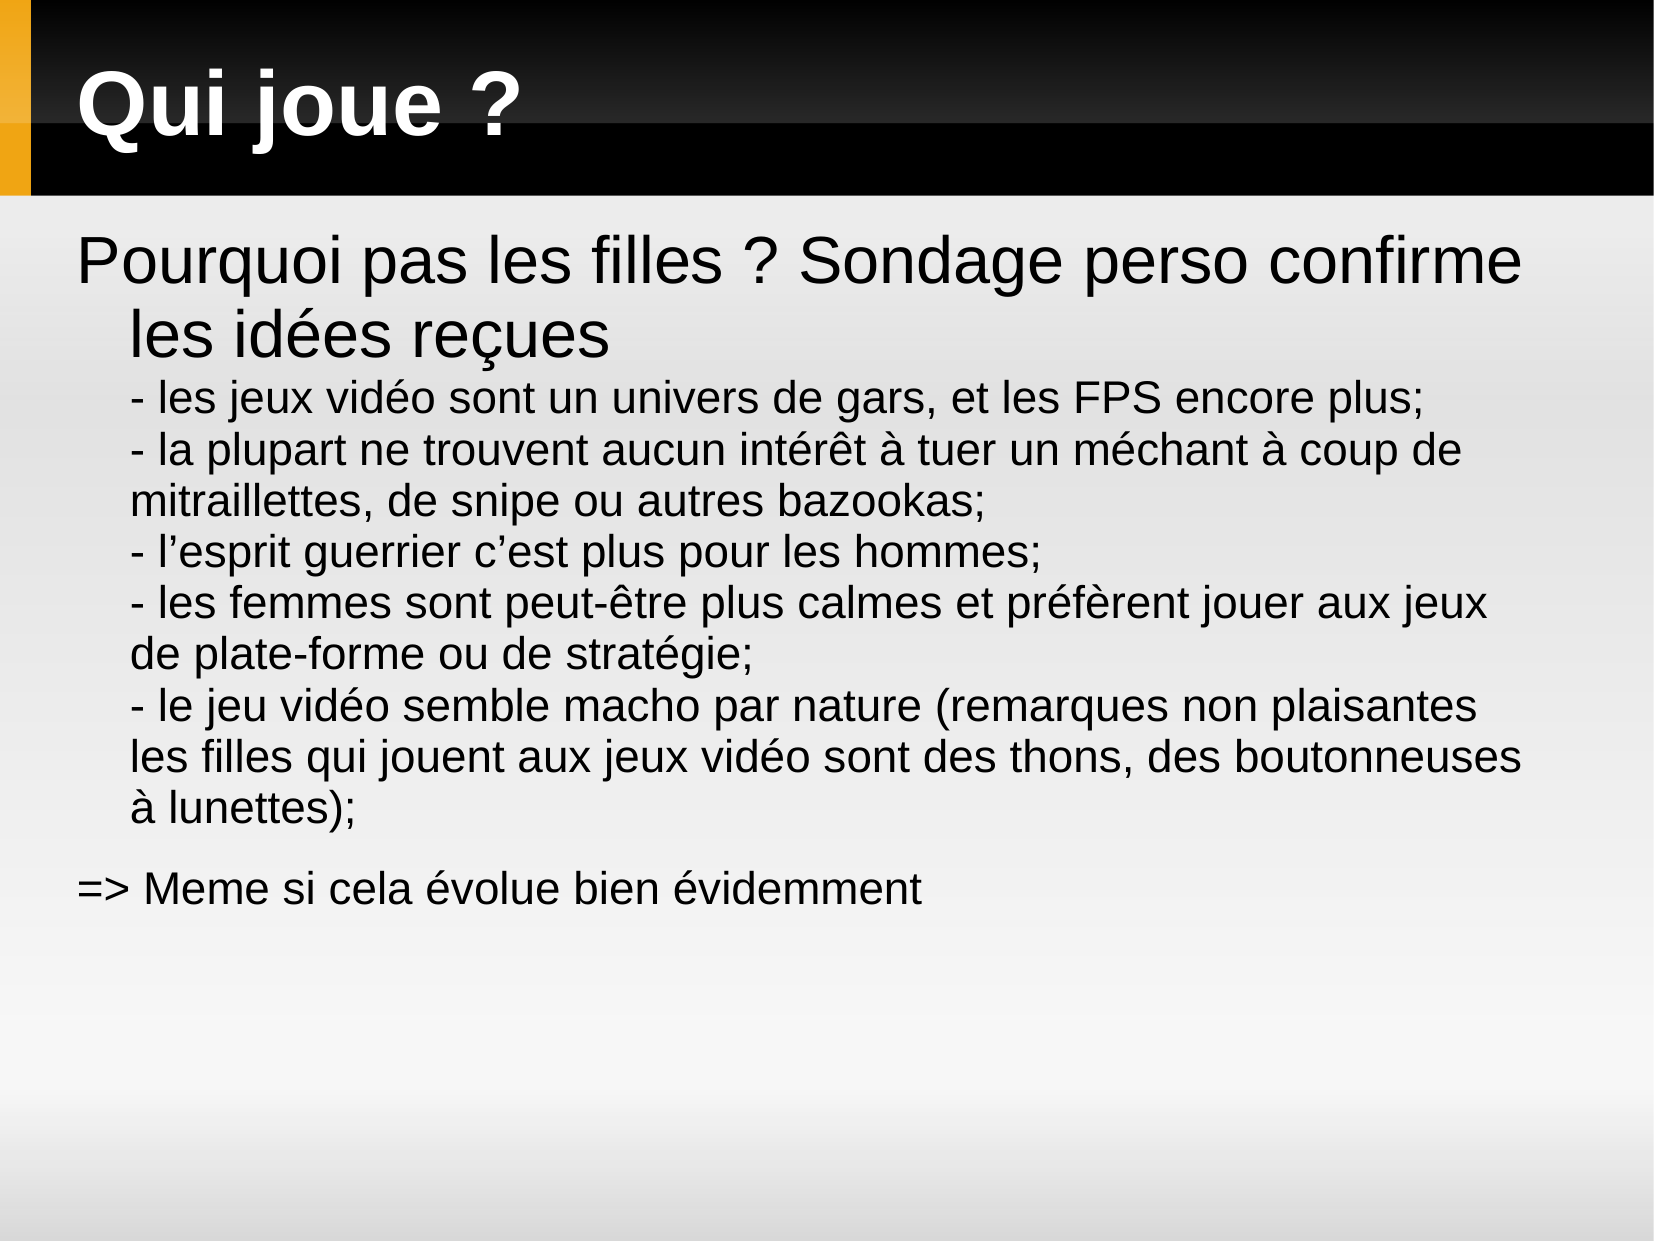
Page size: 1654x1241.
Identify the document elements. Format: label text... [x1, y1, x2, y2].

list Pourquoi pas les filles ? Sondage perso confirme les idées reçues - les jeux vidéo sont un univers de gars, et les FPS encore plus; - la plupart ne trouvent aucun intérêt à tuer un méchant à coup de mitraillettes, de snipe ou autres bazookas; - l’esprit guerrier c’est plus pour les hommes; - les femmes sont peut-être plus calmes et préfèrent jouer aux jeux de plate-forme ou de stratégie; - le jeu vidéo semble macho par nature (remarques non plaisantes les filles qui jouent aux jeux vidéo sont des thons, des boutonneuses à lunettes); => Meme si cela évolue bien évidemment [59, 222, 1548, 1027]
title Qui joue ? [76, 7, 1565, 200]
picture [0, 0, 1654, 1241]
